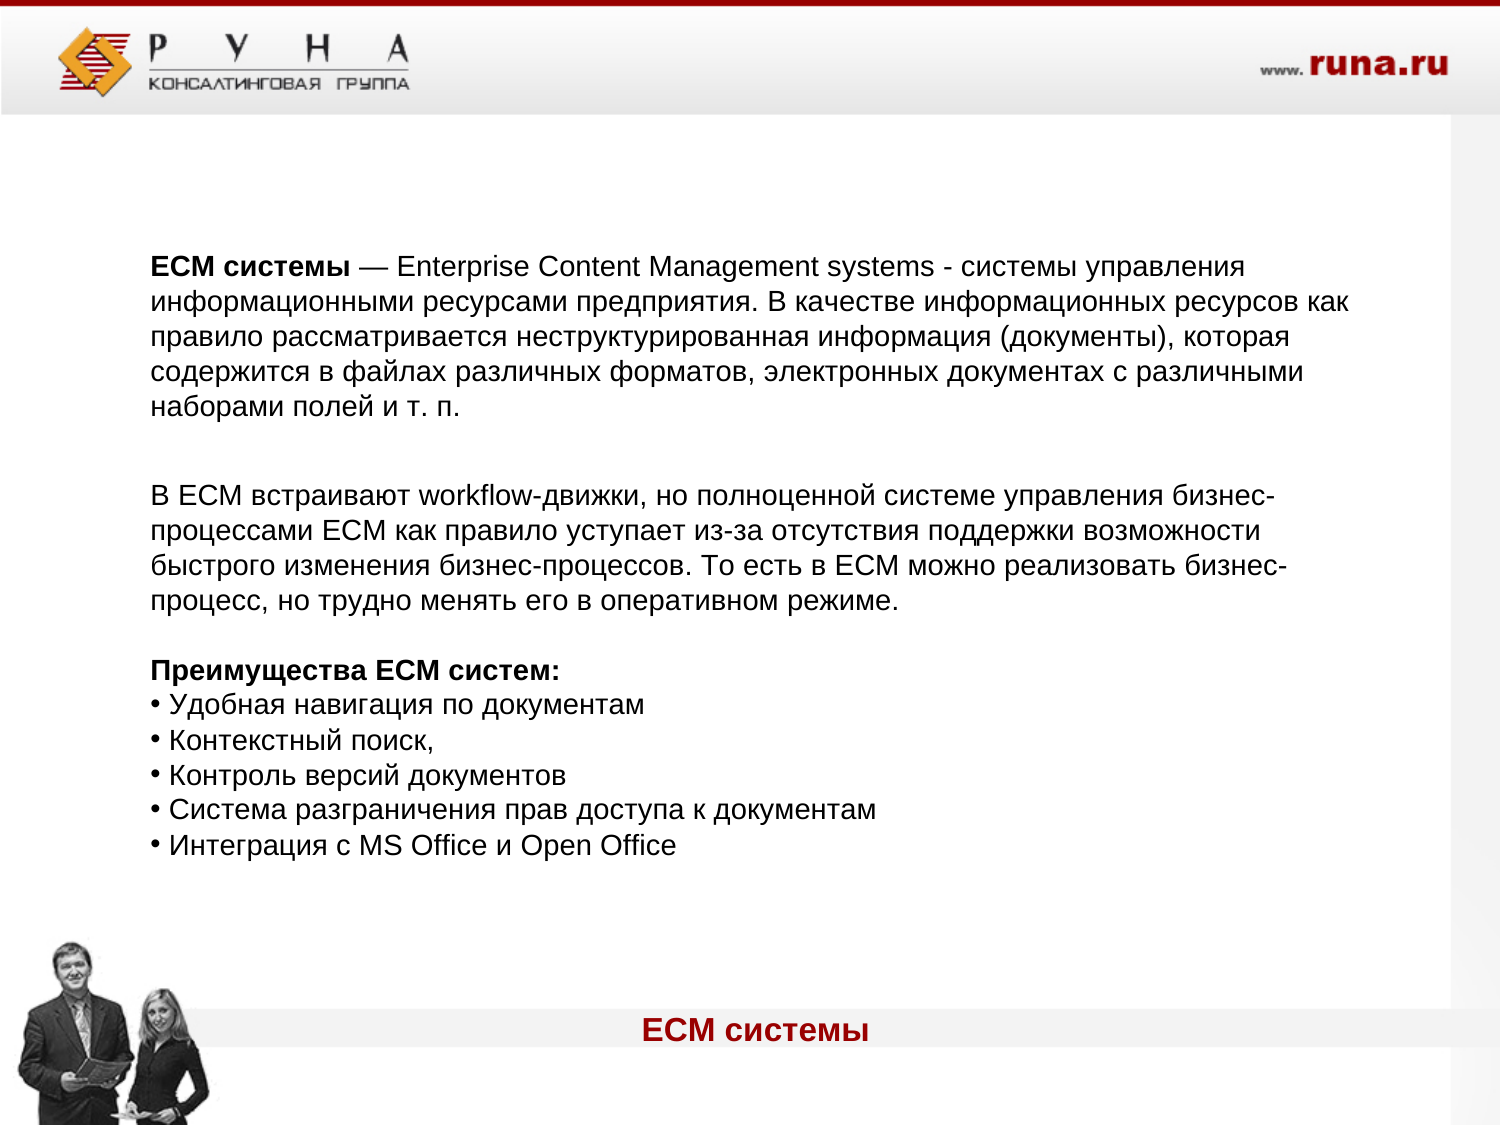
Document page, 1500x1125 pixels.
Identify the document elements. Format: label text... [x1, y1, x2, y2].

text_box В ECM встраивают workflow-движки, но полноценной системе управления бизнес-процессами ECM как правило уступает из-за отсутствия поддержки возможности быстрого изменения бизнес-процессов. То есть в ECM можно реализовать бизнес-процесс, но трудно менять его в оперативном режиме. Преимущества ECM систем: Удобная навигация по документам Контекстный поиск, Контроль версий документов Система разграничения прав доступа к документам Интеграция с MS Office и Open Office [135, 468, 1341, 869]
text_box ECM системы [159, 1000, 1353, 1048]
picture [0, 0, 1500, 1125]
text_box ECM системы — Enterprise Content Management systems - системы управления информационными ресурсами предприятия. В качестве информационных ресурсов как правило рассматривается неструктурированная информация (документы), которая содержится в файлах различных форматов, электронных документах с различными наборами полей и т. п. [135, 239, 1377, 430]
